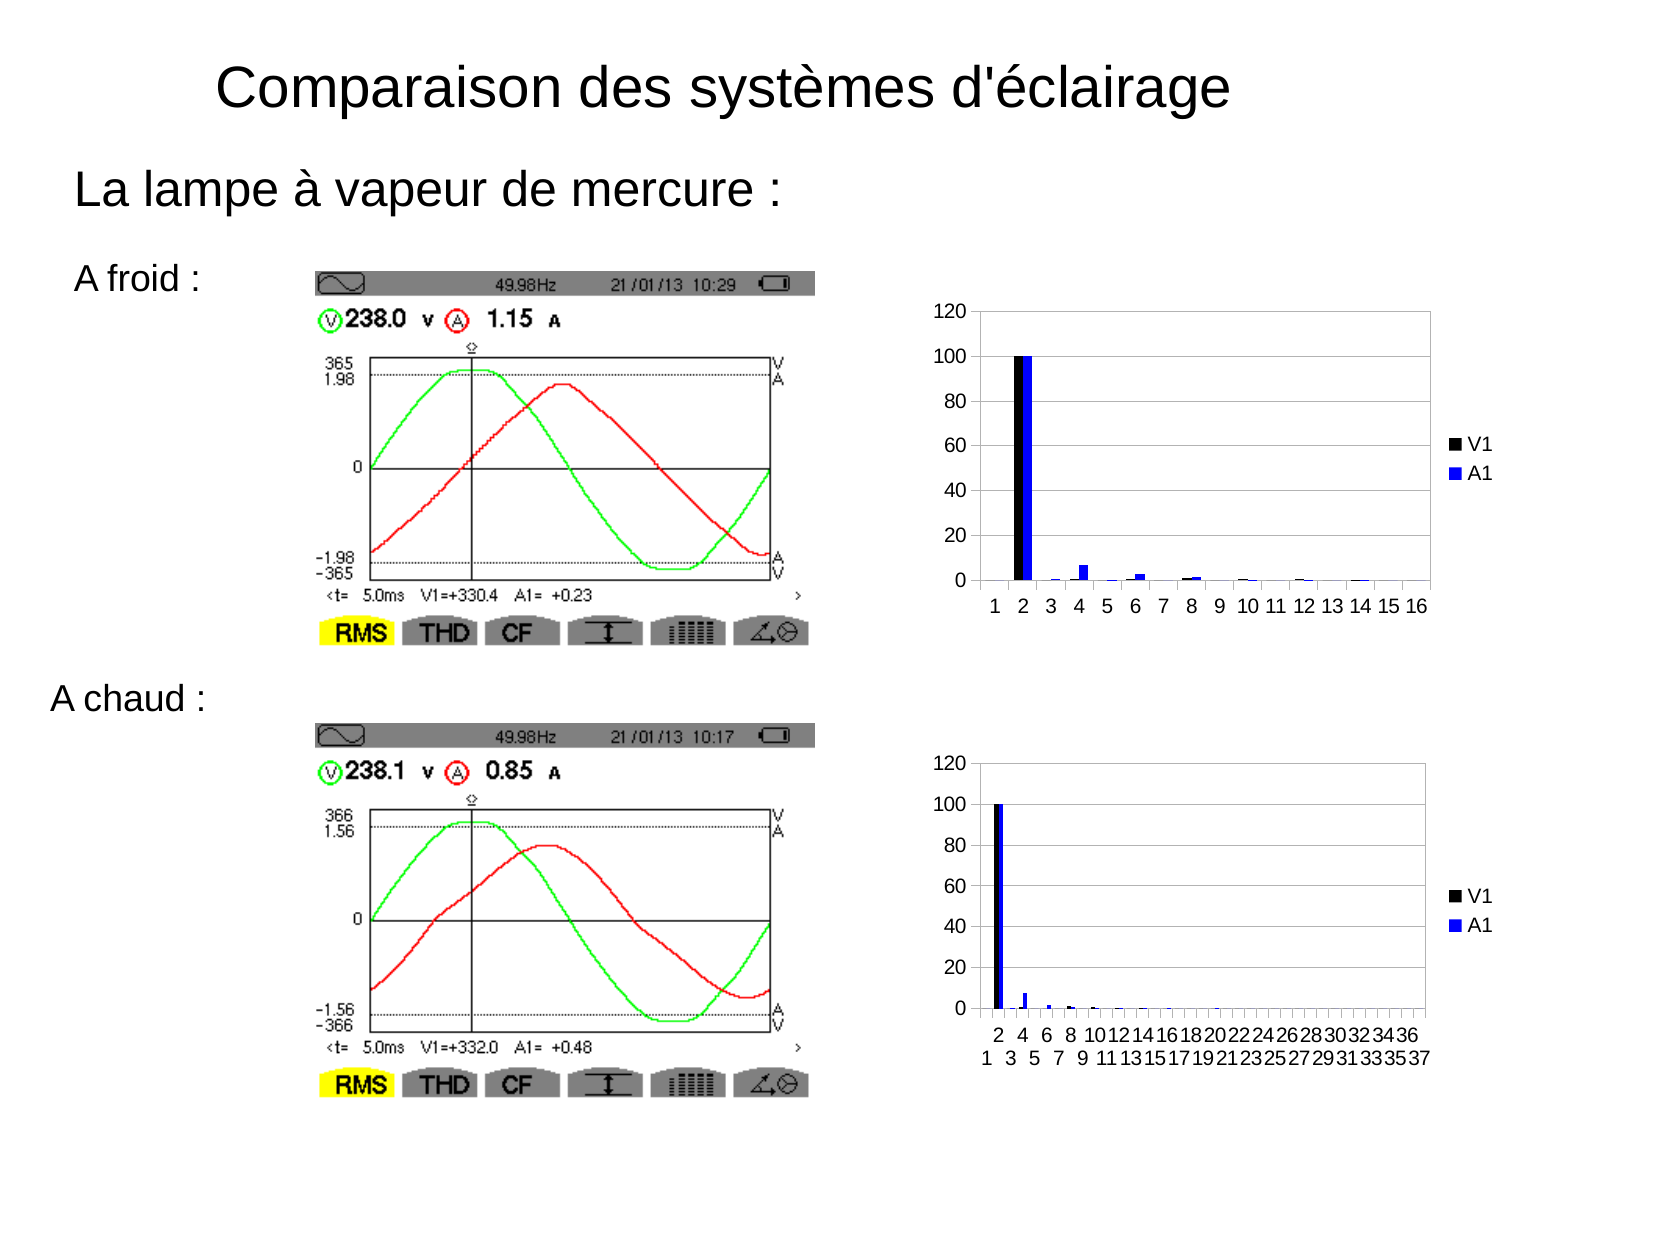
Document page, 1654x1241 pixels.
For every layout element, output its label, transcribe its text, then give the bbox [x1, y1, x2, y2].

picture [315, 271, 815, 647]
text_box A chaud : [35, 669, 343, 727]
text_box La lampe à vapeur de mercure : [59, 153, 827, 225]
chart [921, 745, 1512, 1077]
picture [315, 723, 815, 1099]
text_box Comparaison des systèmes d'éclairage [200, 47, 1246, 128]
chart [921, 293, 1512, 626]
text_box A froid : [59, 250, 331, 308]
